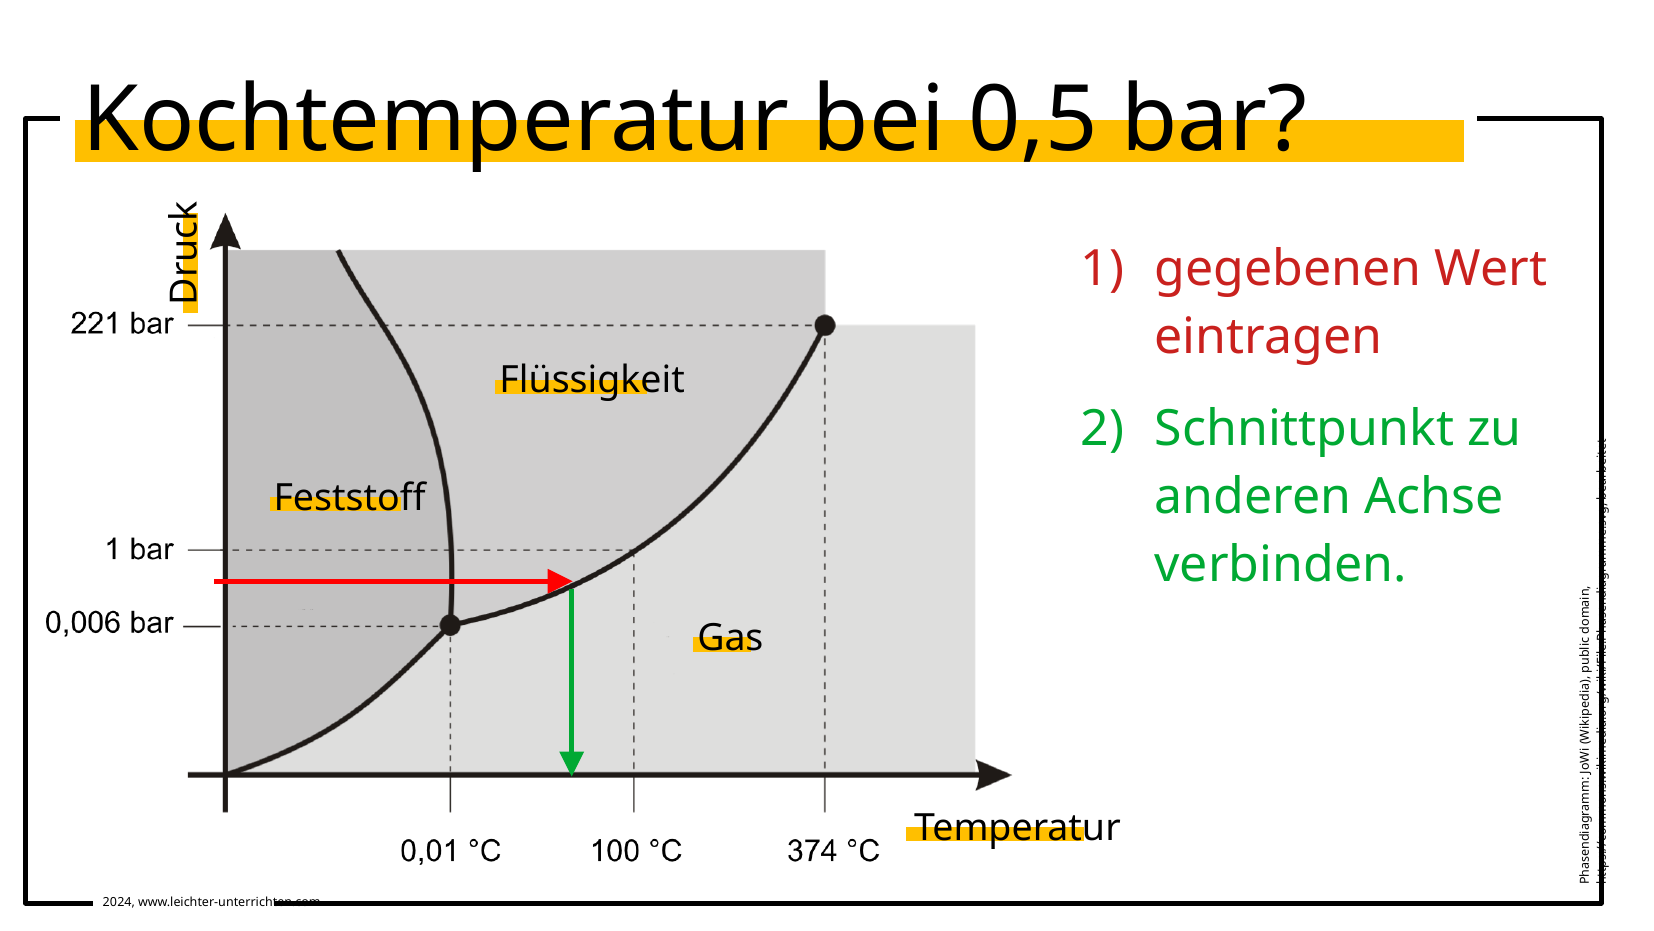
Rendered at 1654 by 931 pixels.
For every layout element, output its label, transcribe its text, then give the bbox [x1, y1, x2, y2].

text_box Feststoff [258, 462, 407, 529]
title Kochtemperatur bei 0,5 bar? [82, 37, 1571, 193]
picture [46, 202, 1050, 866]
text_box Druck [149, 213, 215, 321]
text_box Temperatur [899, 792, 1090, 859]
text_box 1) gegebenen Wert eintragen [1065, 224, 1458, 375]
text_box Flüssigkeit [484, 345, 660, 412]
text_box 2) Schnittpunkt zu anderen Achse verbinden. [1066, 384, 1468, 602]
text_box Phasendiagramm: JoWi (Wikipedia), public domain, https://commons.wikimedia.org/wiki/File:Phasendiagramme.svg, bearbeitet [1568, 219, 1601, 900]
picture [177, 202, 194, 210]
text_box Gas [682, 603, 760, 669]
